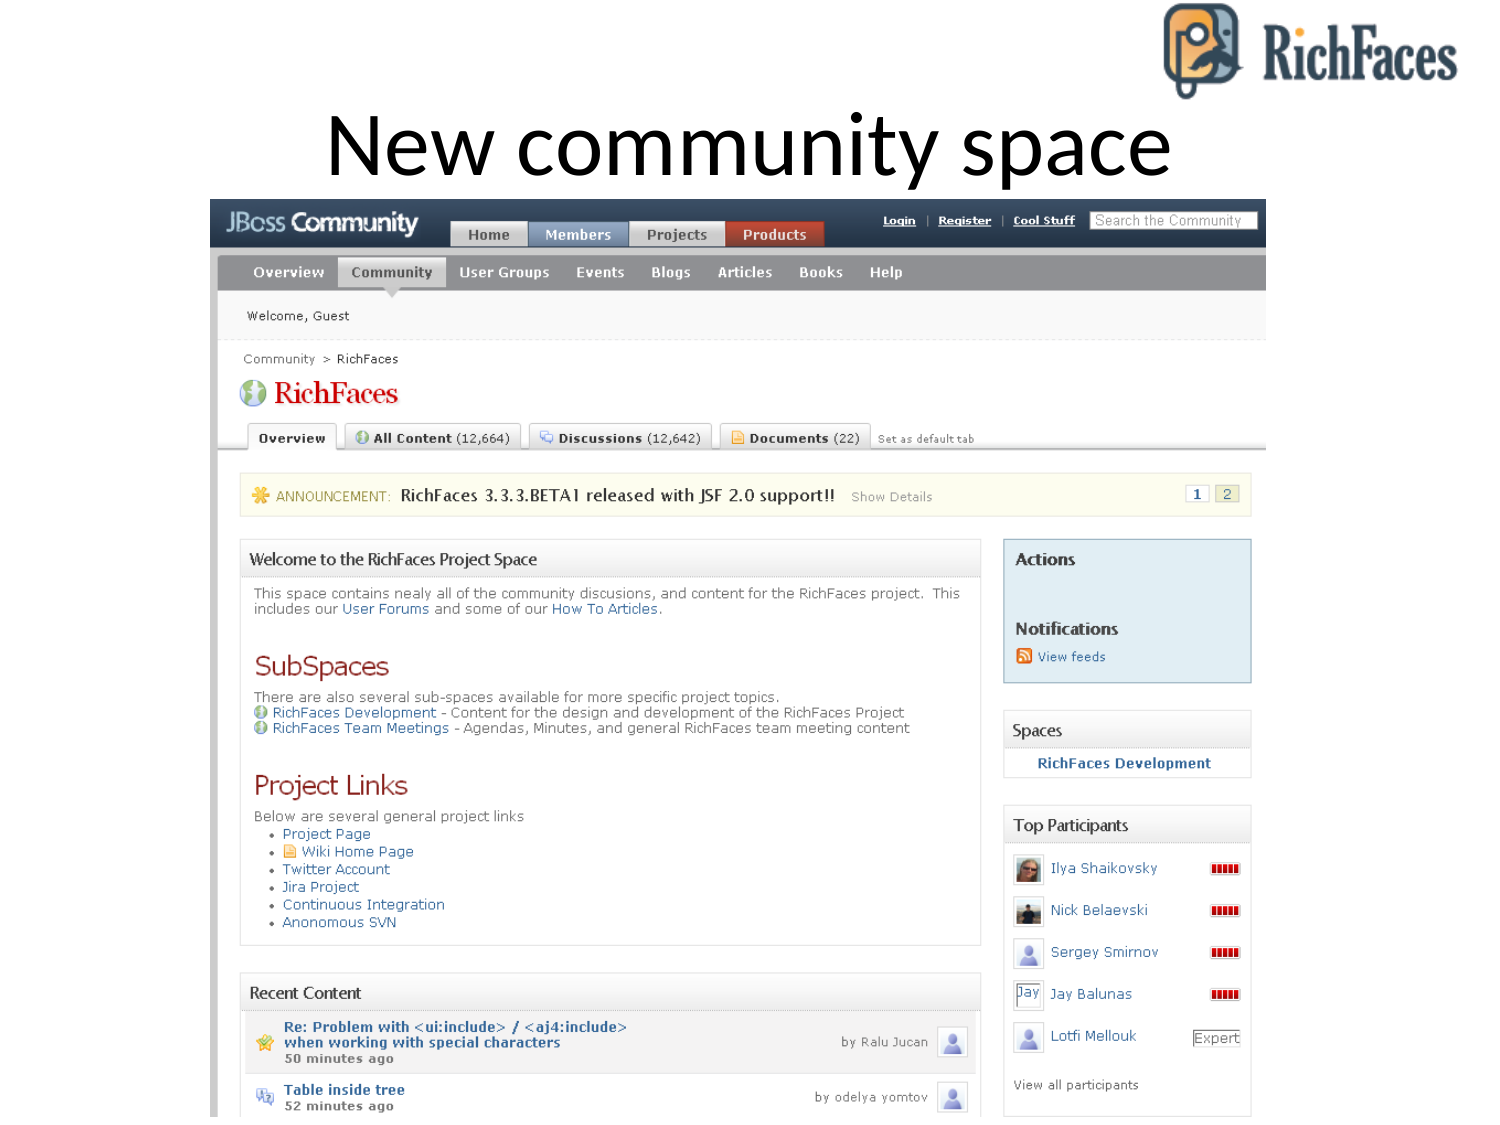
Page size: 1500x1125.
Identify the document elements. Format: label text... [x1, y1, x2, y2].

picture [0, 0, 1500, 1125]
title New community space [75, 45, 1426, 233]
